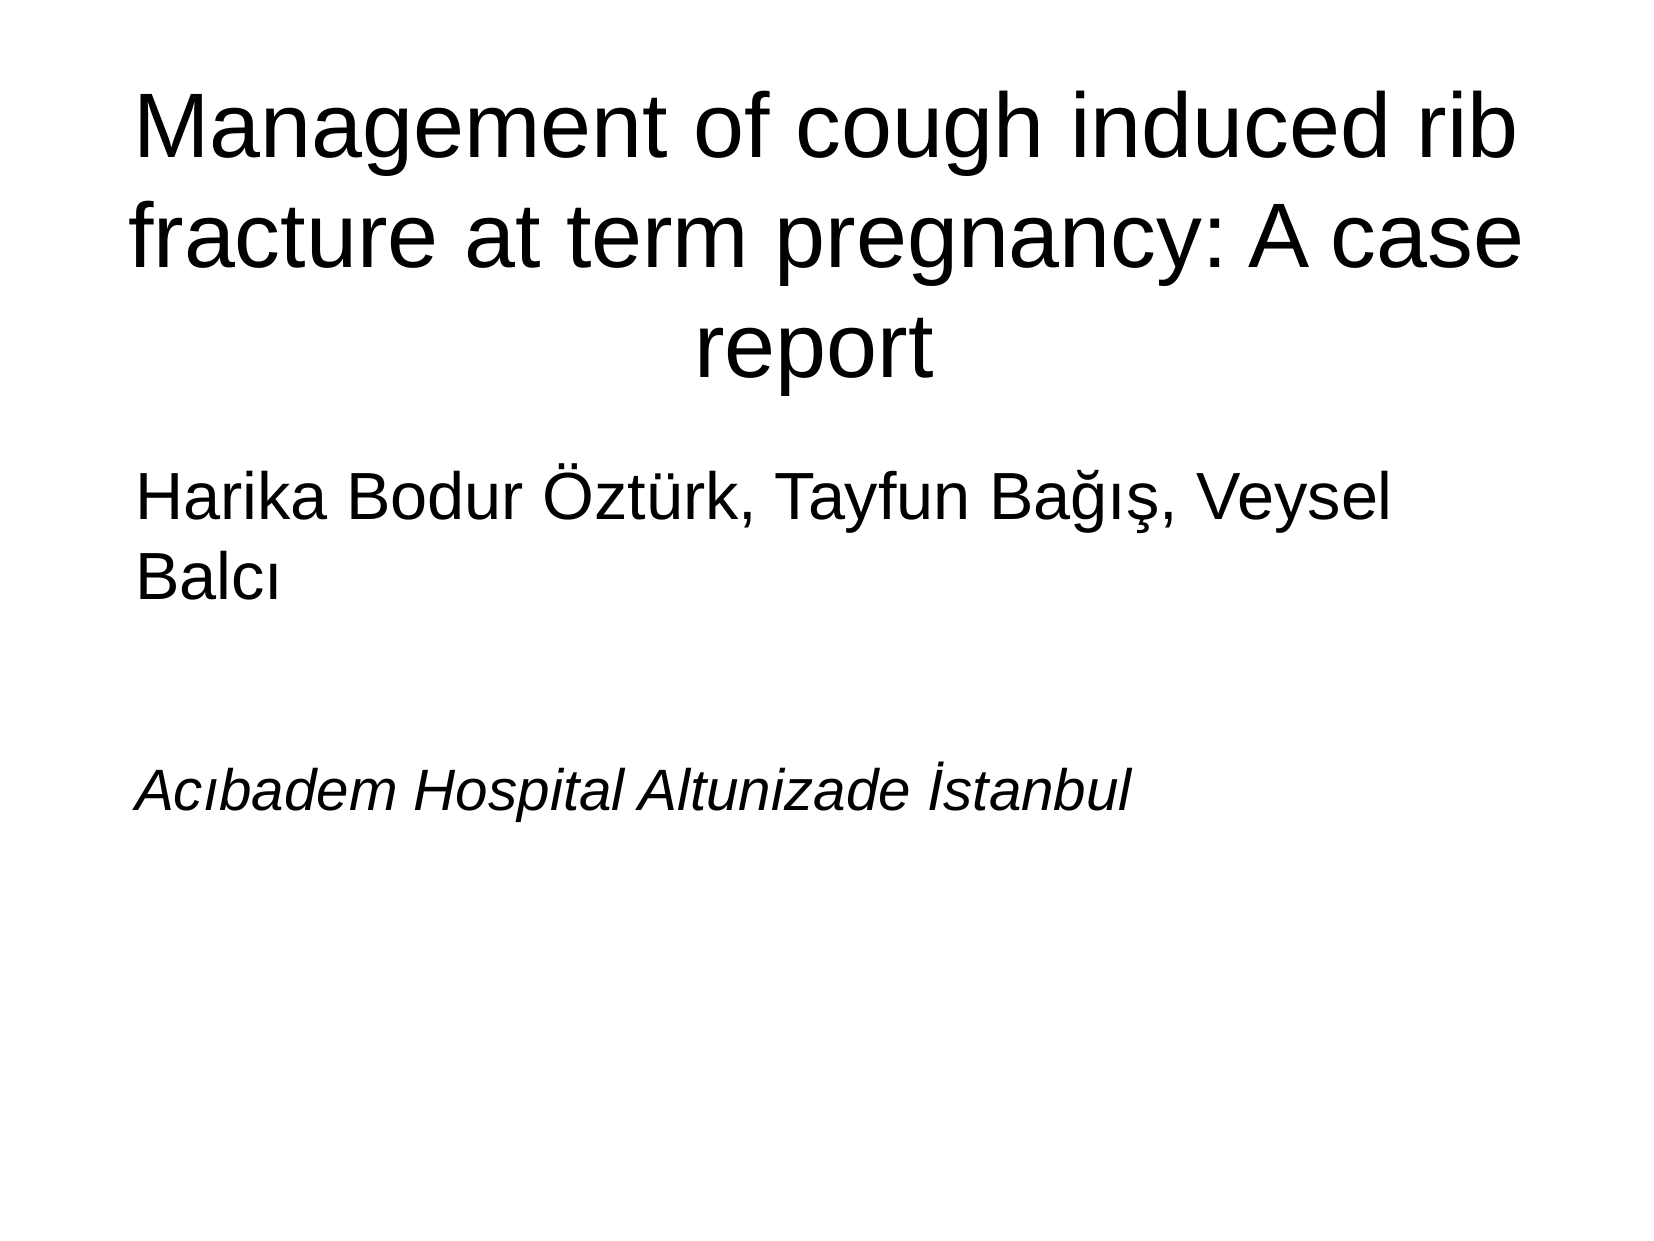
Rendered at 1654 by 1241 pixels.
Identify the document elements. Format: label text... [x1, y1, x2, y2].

list Harika Bodur Öztürk, Tayfun Bağış, Veysel Balcı Acıbadem Hospital Altunizade İstanbul [135, 452, 1541, 1120]
title Management of cough induced rib fracture at term pregnancy: A case report [113, 66, 1541, 306]
